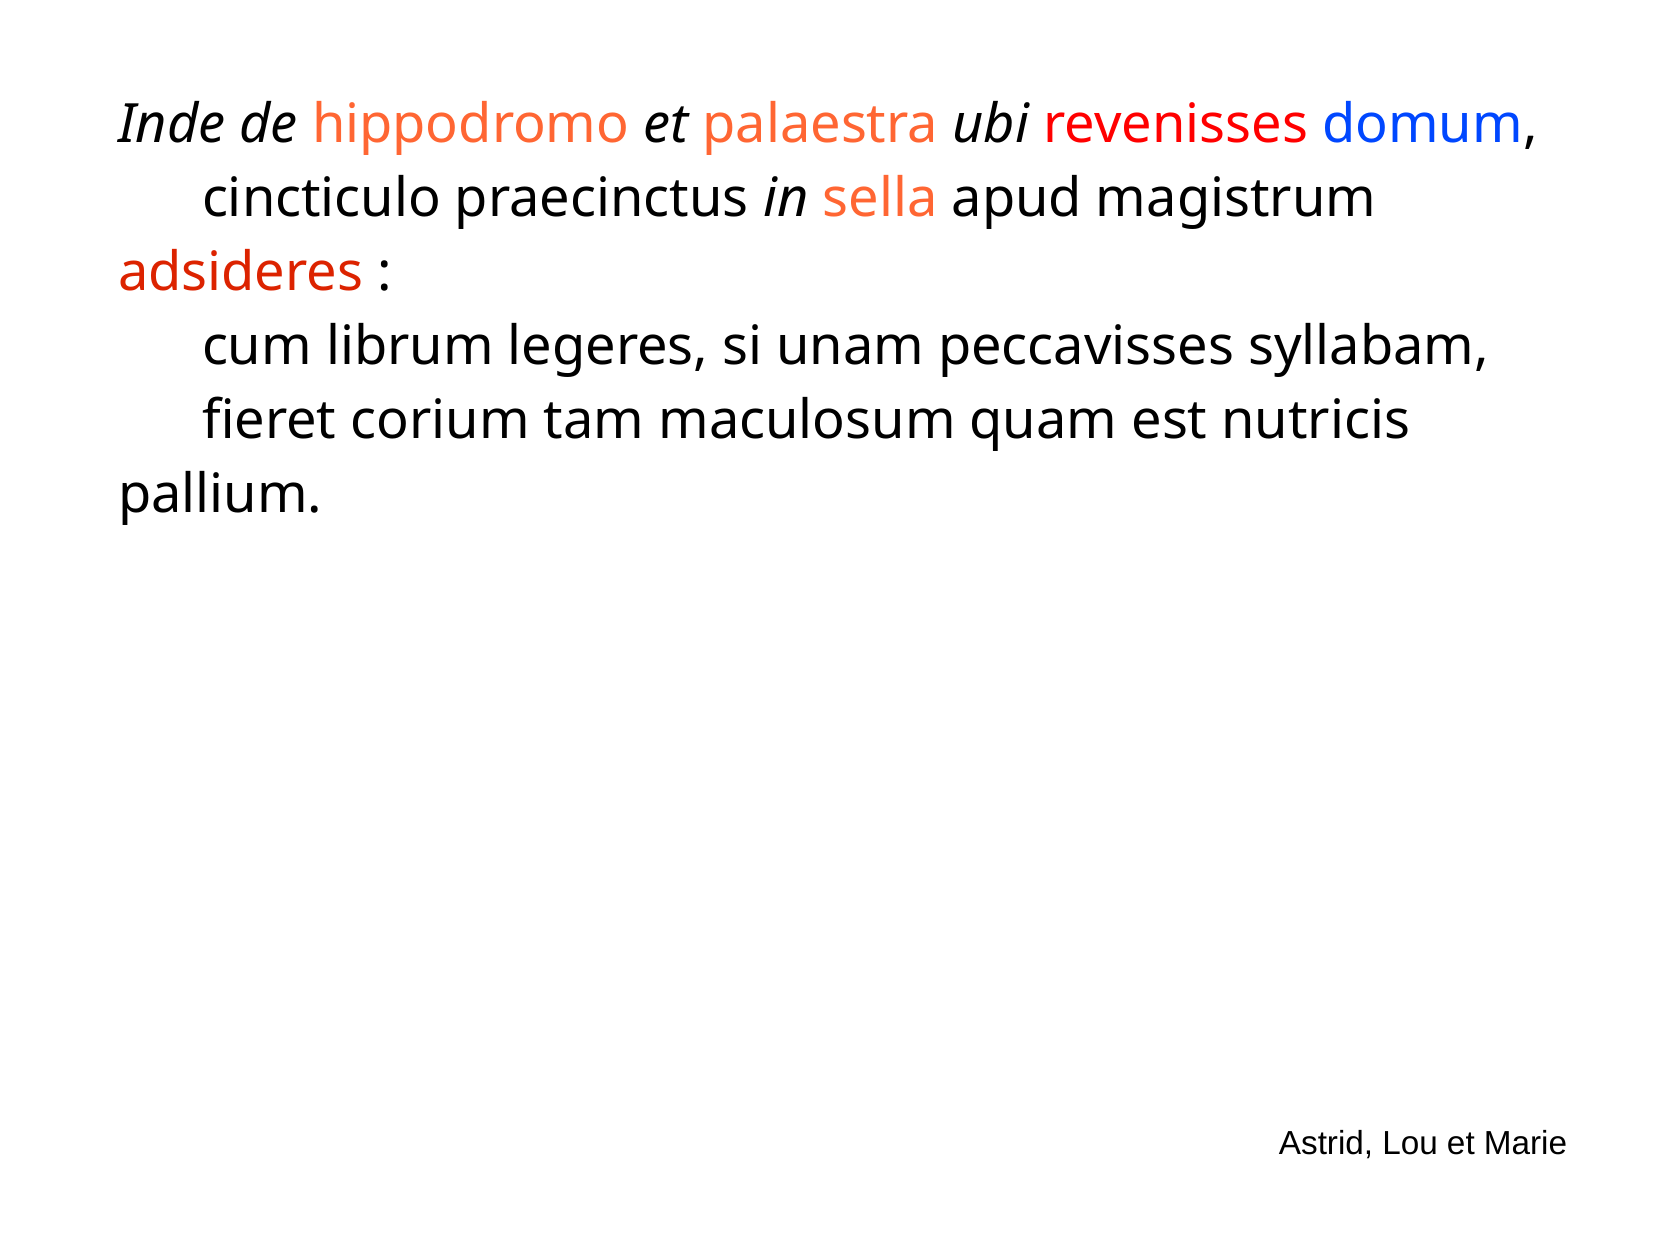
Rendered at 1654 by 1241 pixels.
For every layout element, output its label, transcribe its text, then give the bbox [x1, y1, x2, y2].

text_box Astrid, Lou et Marie [1264, 1117, 1583, 1170]
list Inde de hippodromo et palaestra ubi revenisses domum, cincticulo praecinctus in sella apud magistrum adsideres : cum librum legeres, si unam peccavisses syllabam, fieret corium tam maculosum quam est nutricis pallium. [118, 84, 1607, 1111]
